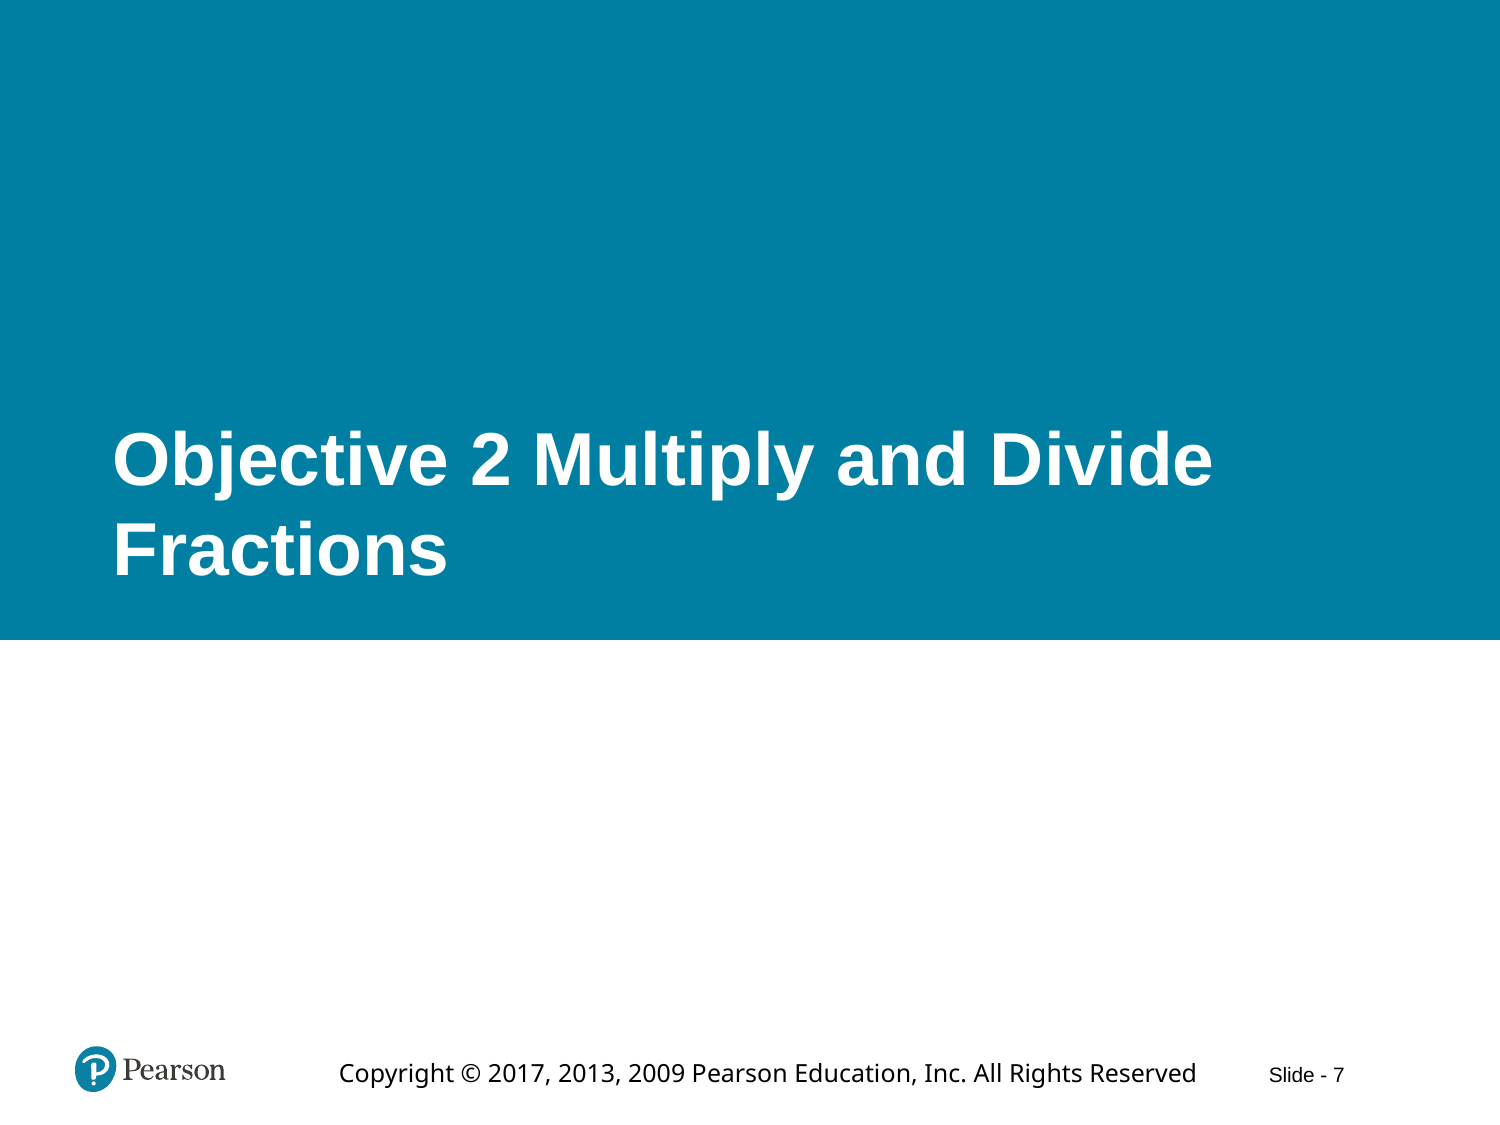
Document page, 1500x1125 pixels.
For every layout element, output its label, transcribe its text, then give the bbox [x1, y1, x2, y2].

title Objective 2 Multiply and Divide Fractions [112, 125, 1388, 591]
